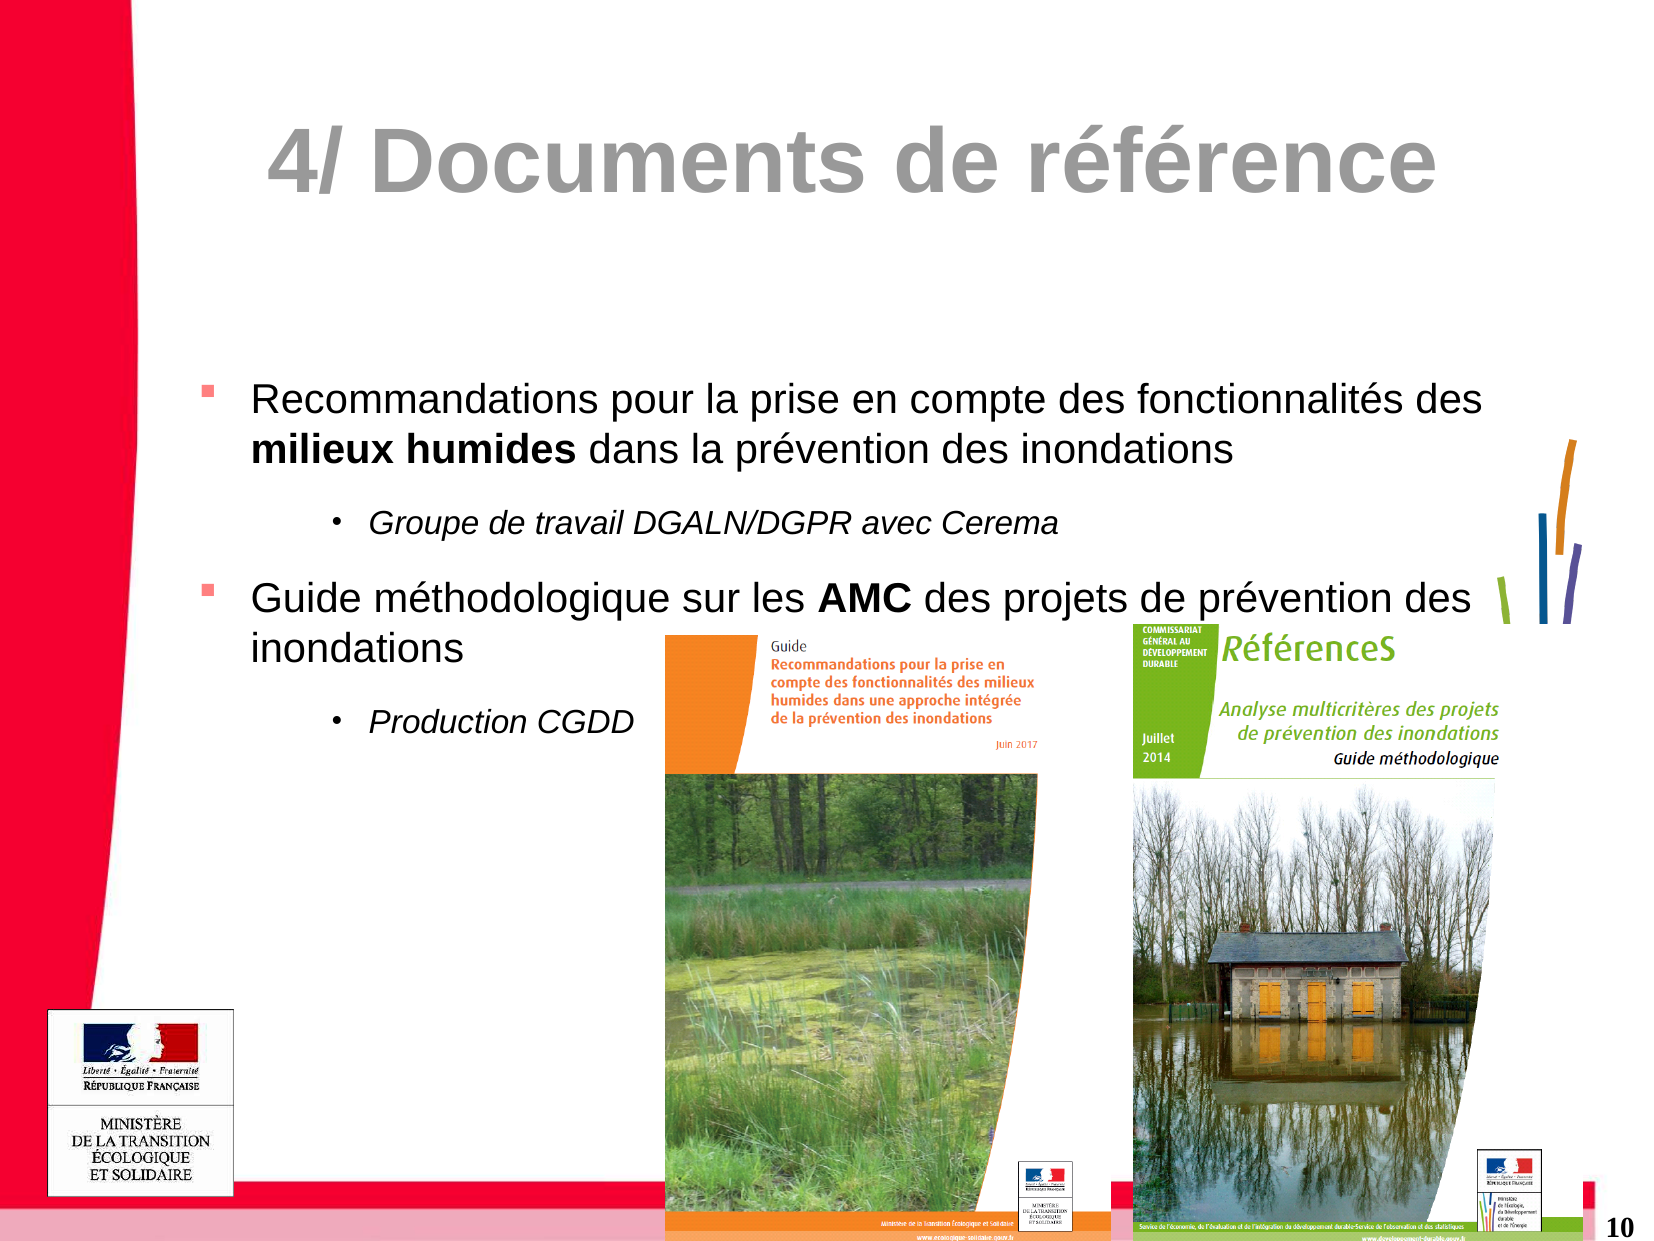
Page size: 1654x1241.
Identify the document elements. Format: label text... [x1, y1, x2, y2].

text_box <numéro> [1583, 1208, 1636, 1240]
text_box Recommandations pour la prise en compte des fonctionnalités des milieux humides dans la prévention des inondations Groupe de travail DGALN/DGPR avec Cerema Guide méthodologique sur les AMC des projets de prévention des inondations Production CGDD [181, 368, 1511, 1187]
text_box 4/ Documents de référence [136, 56, 1571, 249]
picture [0, 0, 1654, 1241]
